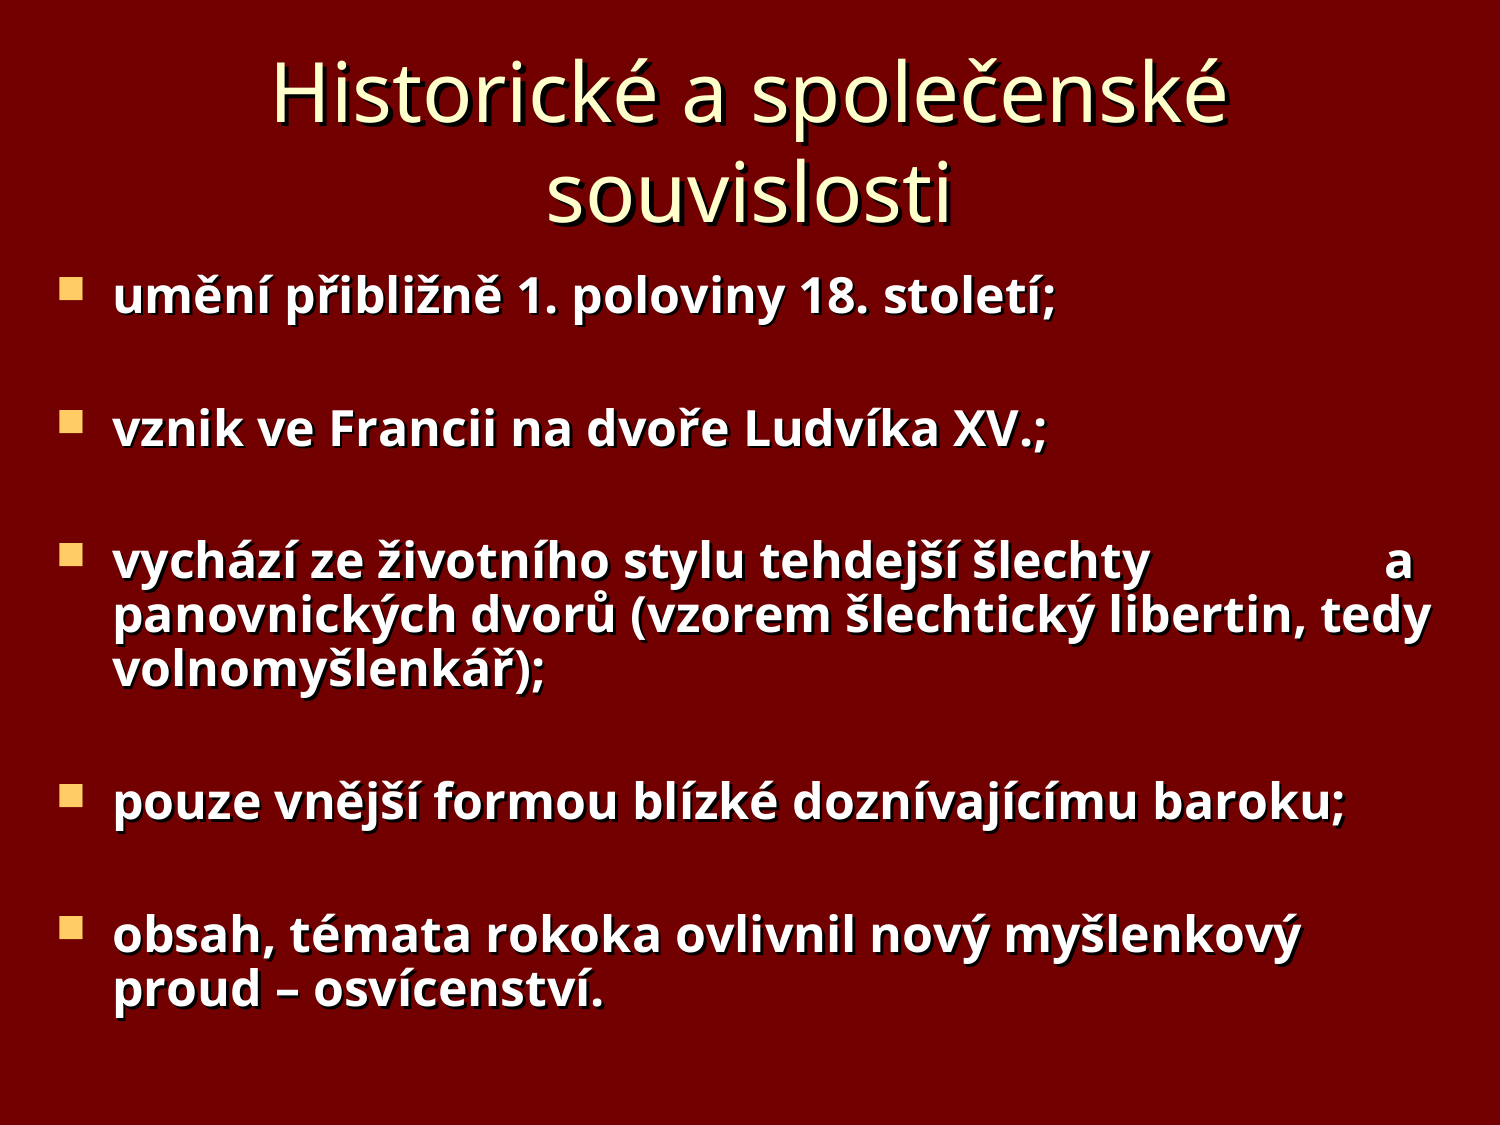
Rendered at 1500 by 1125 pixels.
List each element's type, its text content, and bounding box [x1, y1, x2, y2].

list umění přibližně 1. poloviny 18. století; vznik ve Francii na dvoře Ludvíka XV.; vychází ze životního stylu tehdejší šlechty a panovnických dvorů (vzorem šlechtický libertin, tedy volnomyšlenkář); pouze vnější formou blízké doznívajícímu baroku; obsah, témata rokoka ovlivnil nový myšlenkový proud – osvícenství. [41, 262, 1471, 1083]
title Historické a společenské souvislosti [75, 45, 1426, 233]
